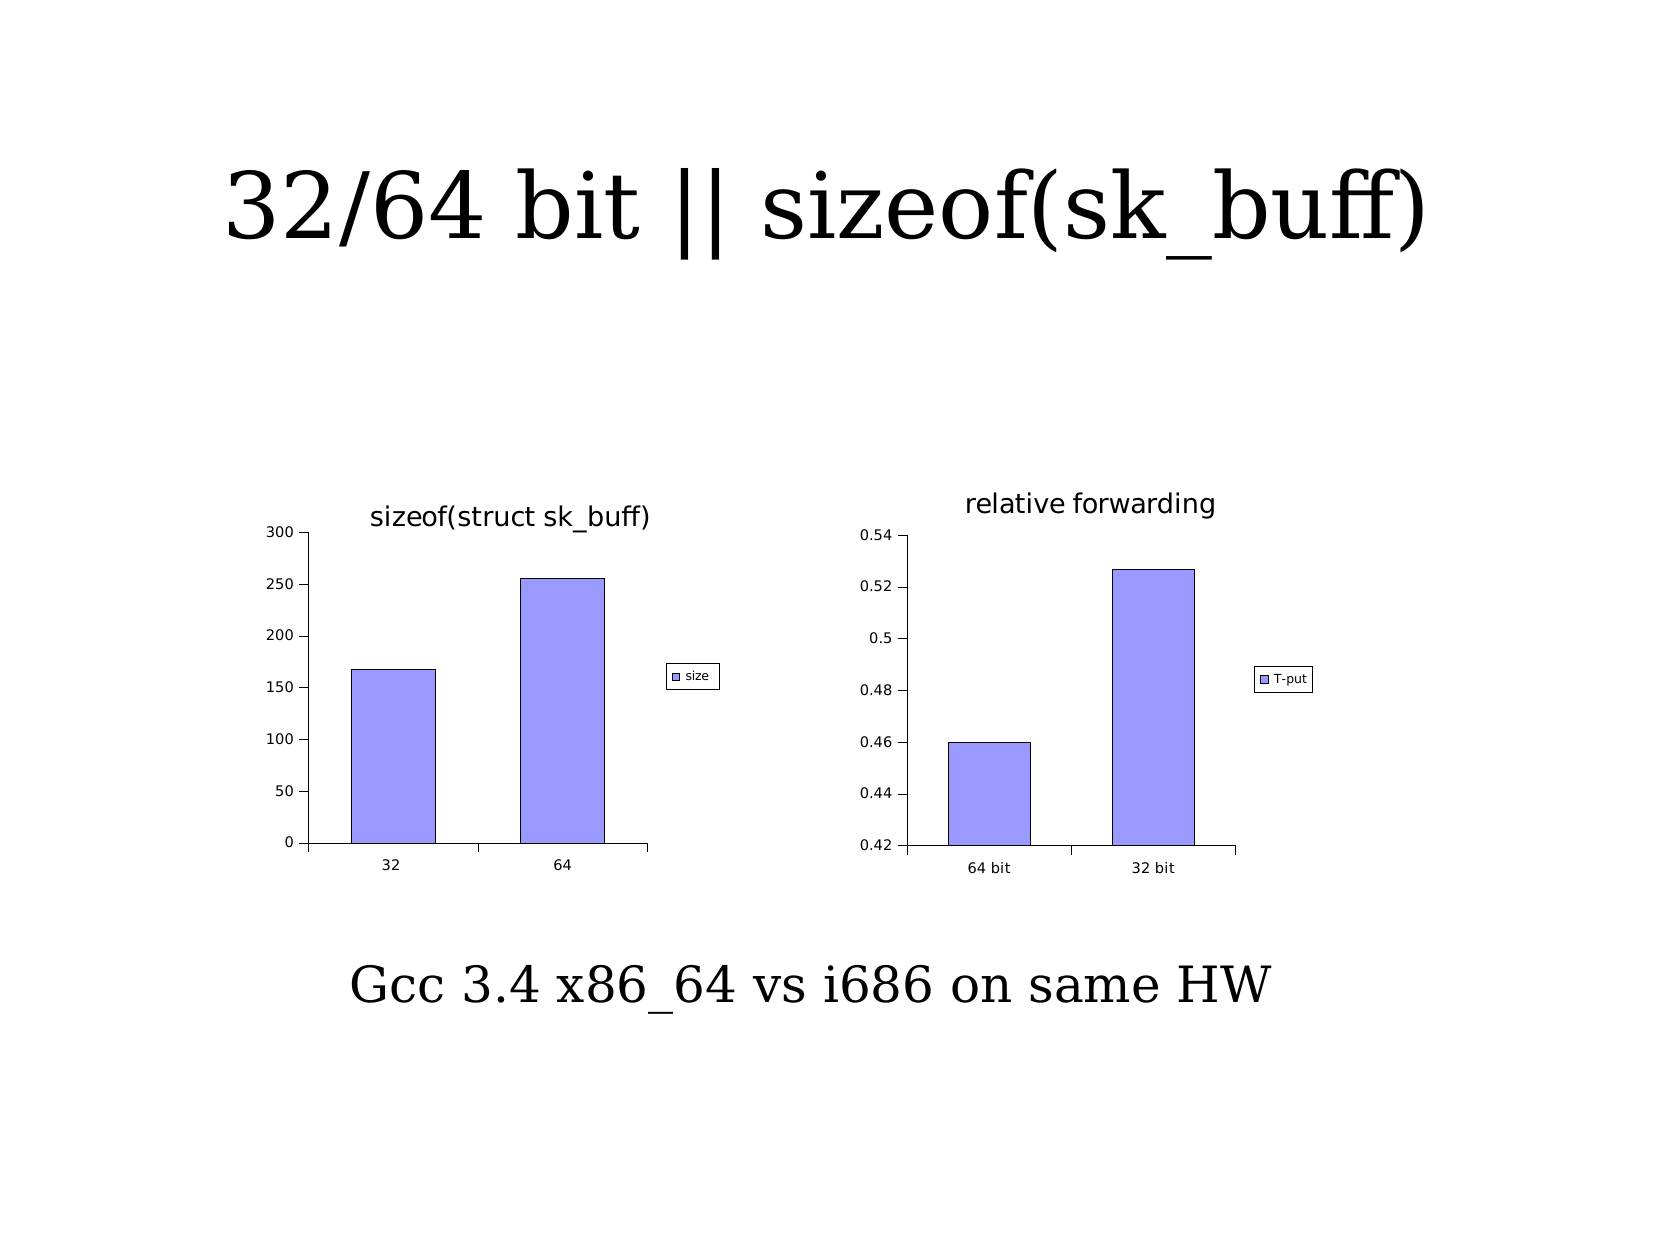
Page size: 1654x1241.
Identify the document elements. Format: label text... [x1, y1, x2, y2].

chart [256, 468, 729, 882]
chart [850, 471, 1323, 885]
title 32/64 bit || sizeof(sk_buff) [121, 102, 1534, 311]
text_box Gcc 3.4 x86_64 vs i686 on same HW [349, 955, 1273, 1015]
